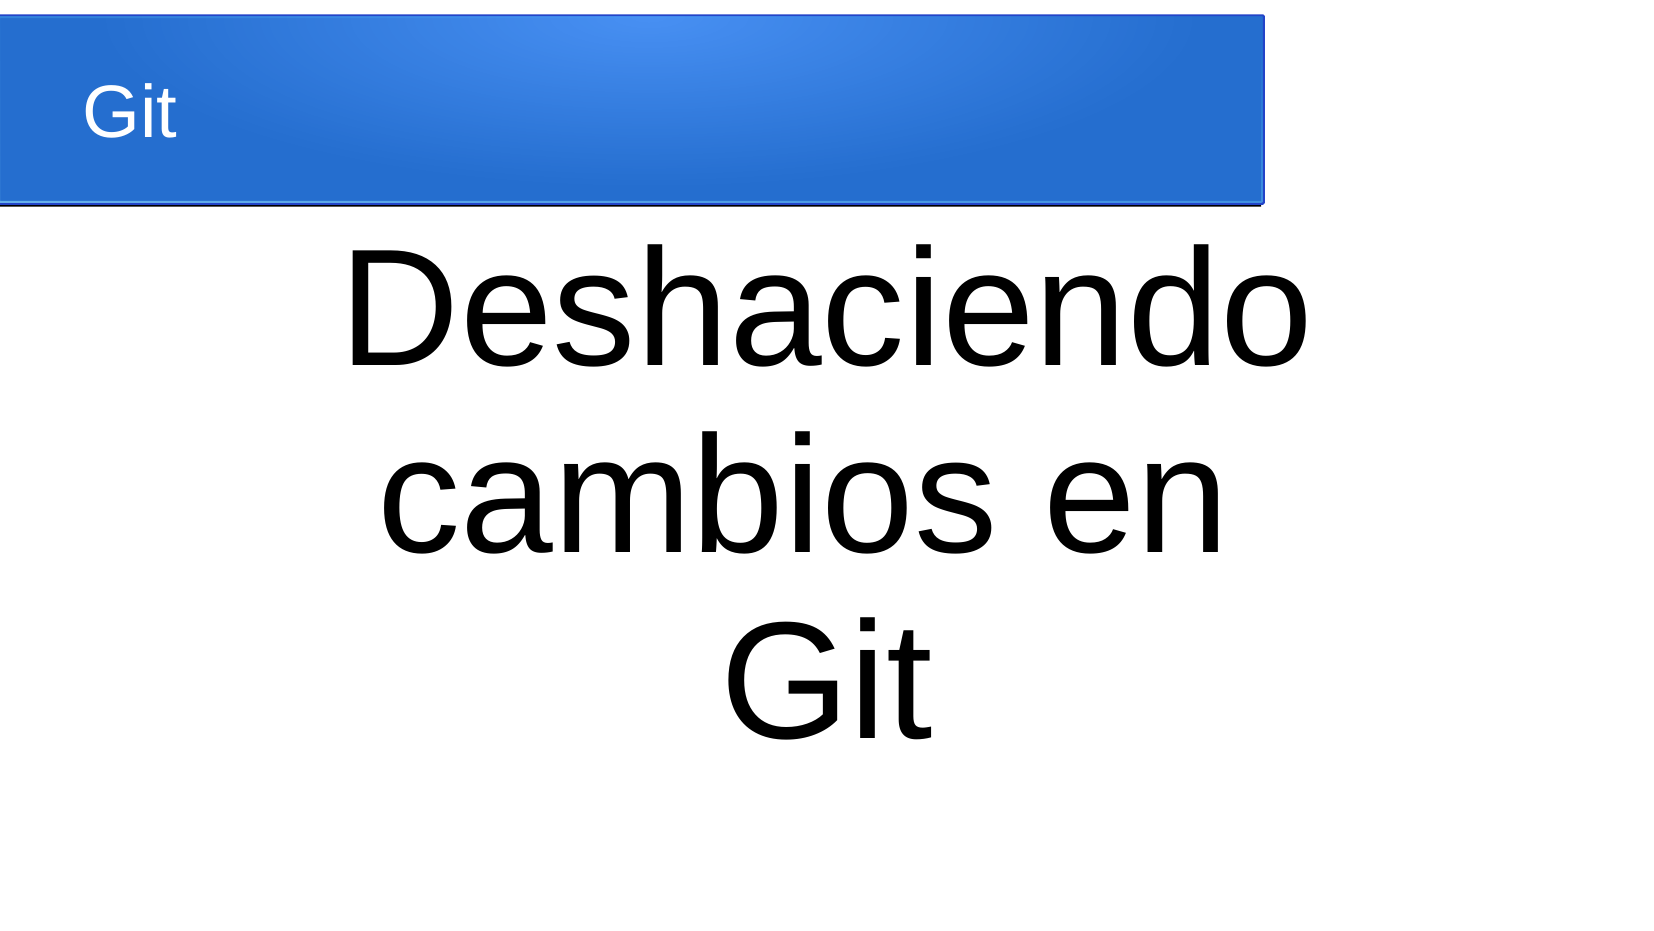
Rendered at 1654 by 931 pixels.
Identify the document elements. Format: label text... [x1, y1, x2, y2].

title Git [82, 35, 1235, 189]
subtitle Deshaciendo cambios en Git [82, 214, 1571, 774]
